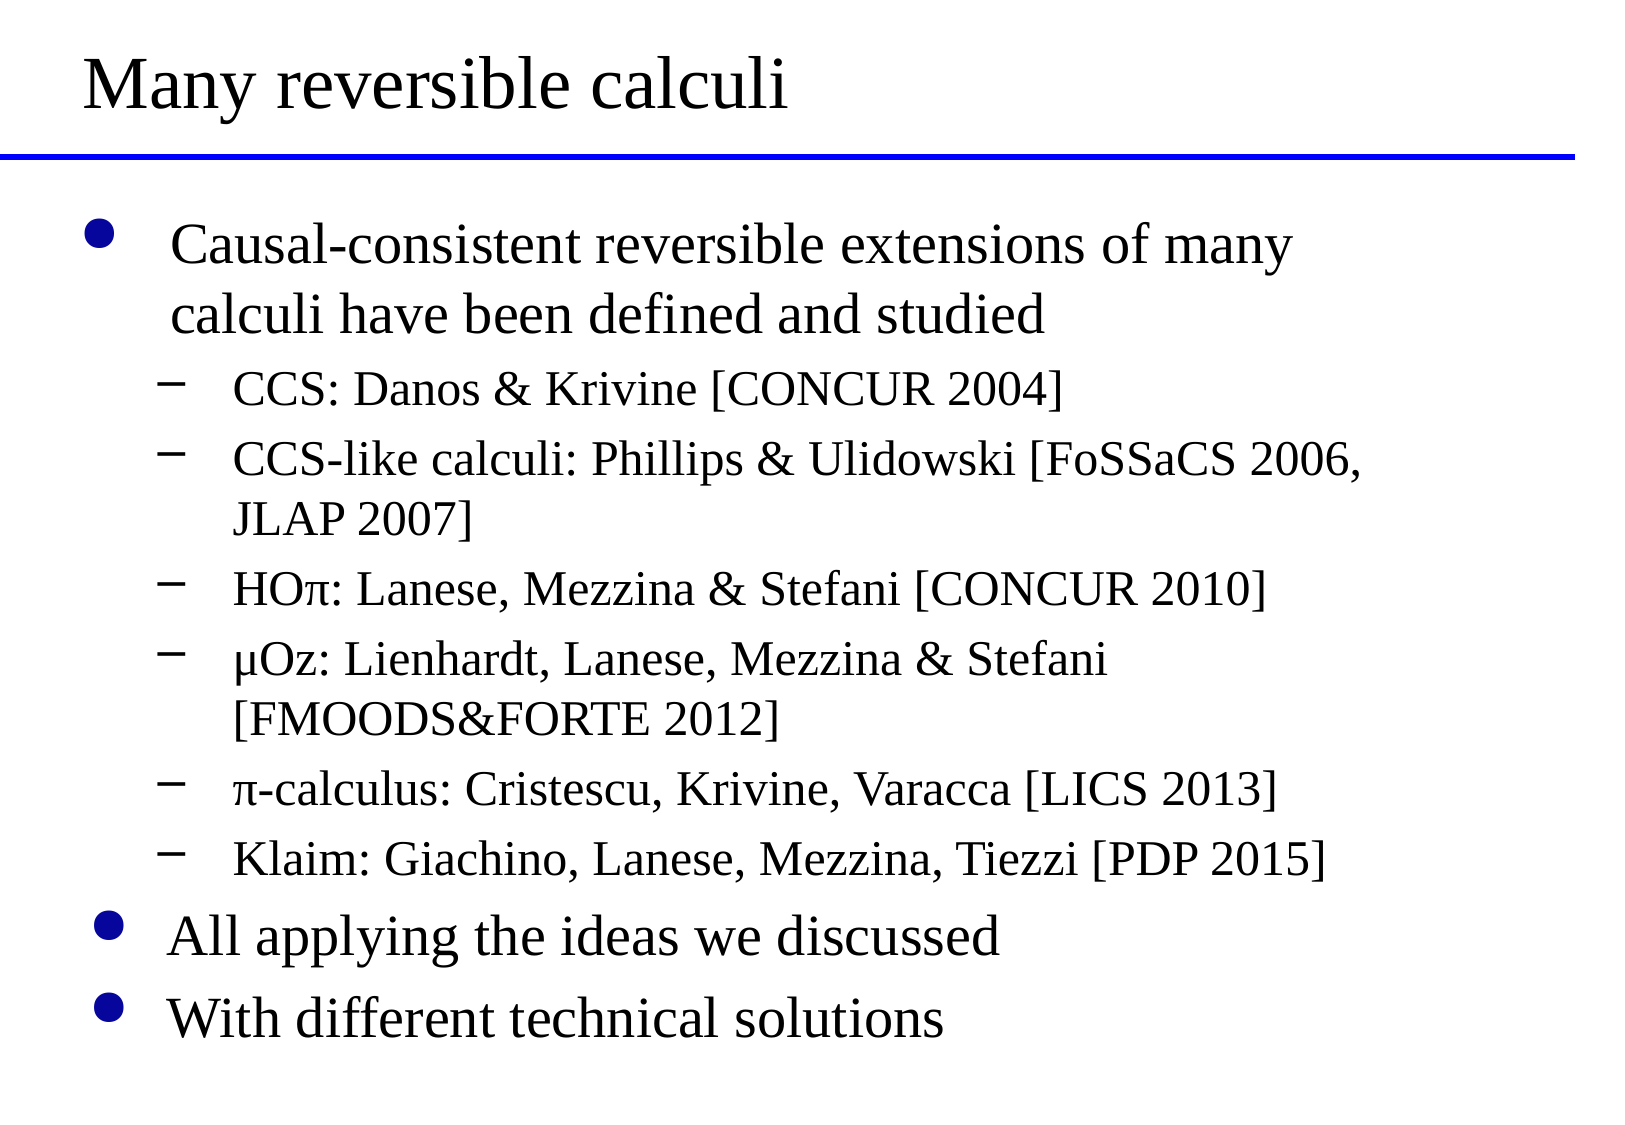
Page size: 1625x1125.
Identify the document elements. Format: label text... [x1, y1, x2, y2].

title Many reversible calculi [67, 27, 1544, 131]
list Causal-consistent reversible extensions of many calculi have been defined and studied CCS: Danos & Krivine [CONCUR 2004] CCS-like calculi: Phillips & Ulidowski [FoSSaCS 2006, JLAP 2007] HOπ: Lanese, Mezzina & Stefani [CONCUR 2010] μOz: Lienhardt, Lanese, Mezzina & Stefani [FMOODS&FORTE 2012] π-calculus: Cristescu, Krivine, Varacca [LICS 2013] Klaim: Giachino, Lanese, Mezzina, Tiezzi [PDP 2015] All applying the ideas we discussed With different technical solutions [67, 198, 1478, 1061]
